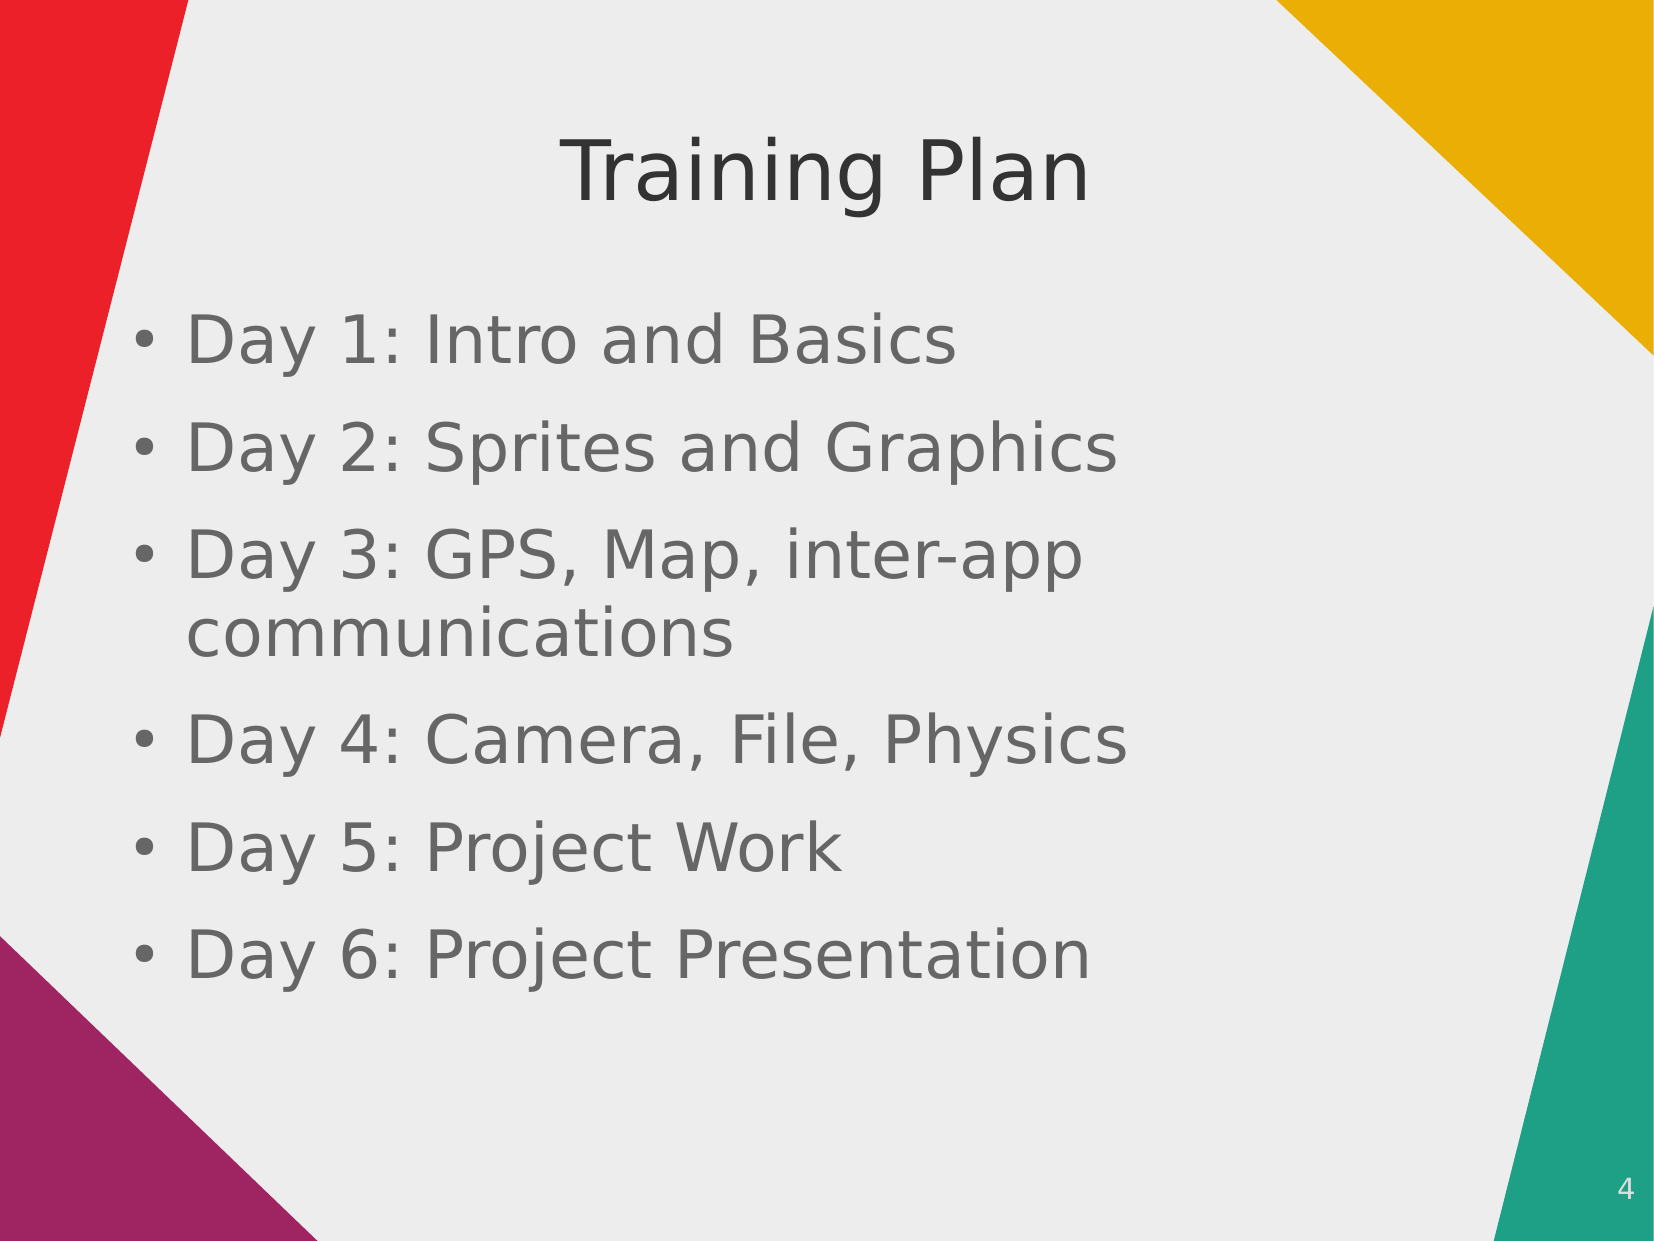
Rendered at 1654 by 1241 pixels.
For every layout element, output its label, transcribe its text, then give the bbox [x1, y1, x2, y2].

list Day 1: Intro and Basics Day 2: Sprites and Graphics Day 3: GPS, Map, inter-app communications Day 4: Camera, File, Physics Day 5: Project Work Day 6: Project Presentation [114, 302, 1539, 1033]
title Training Plan [114, 73, 1539, 271]
